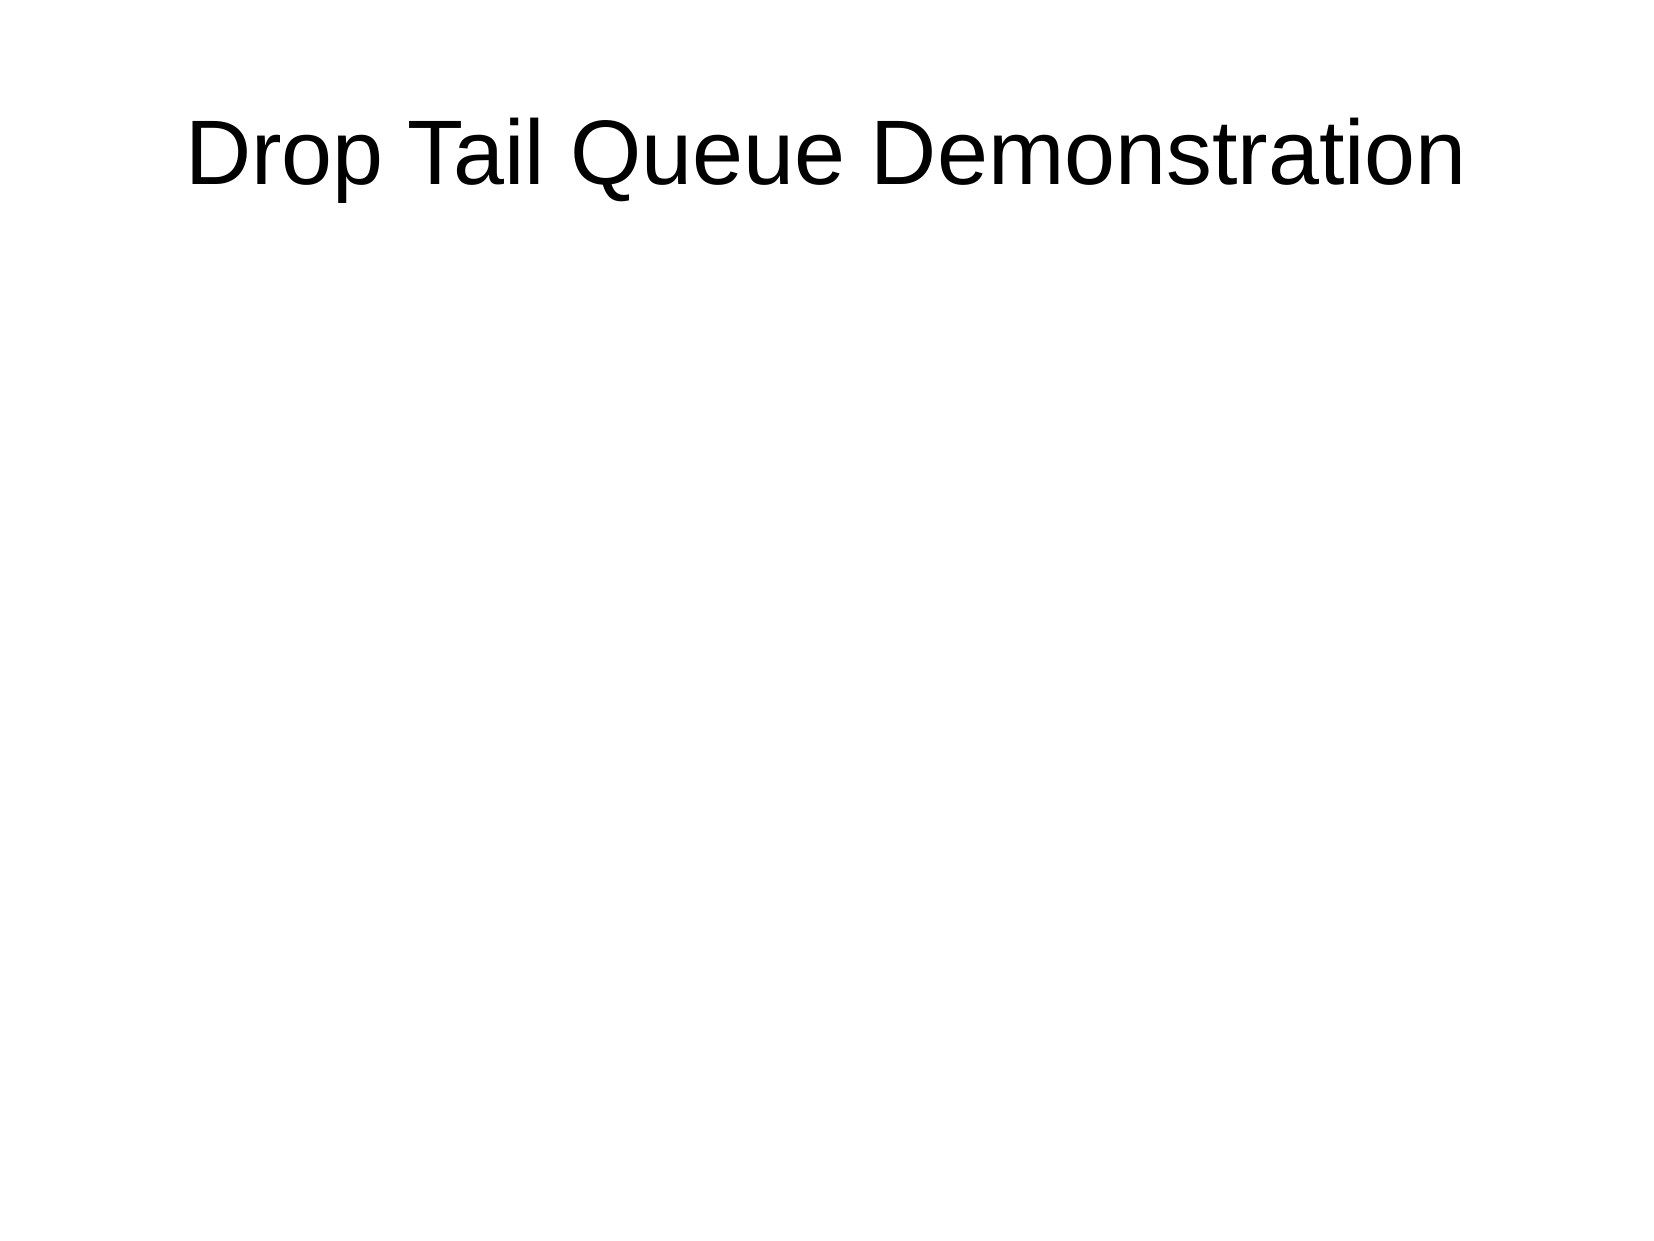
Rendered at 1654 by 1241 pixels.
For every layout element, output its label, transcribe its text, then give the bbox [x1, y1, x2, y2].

title Drop Tail Queue Demonstration [82, 49, 1571, 257]
